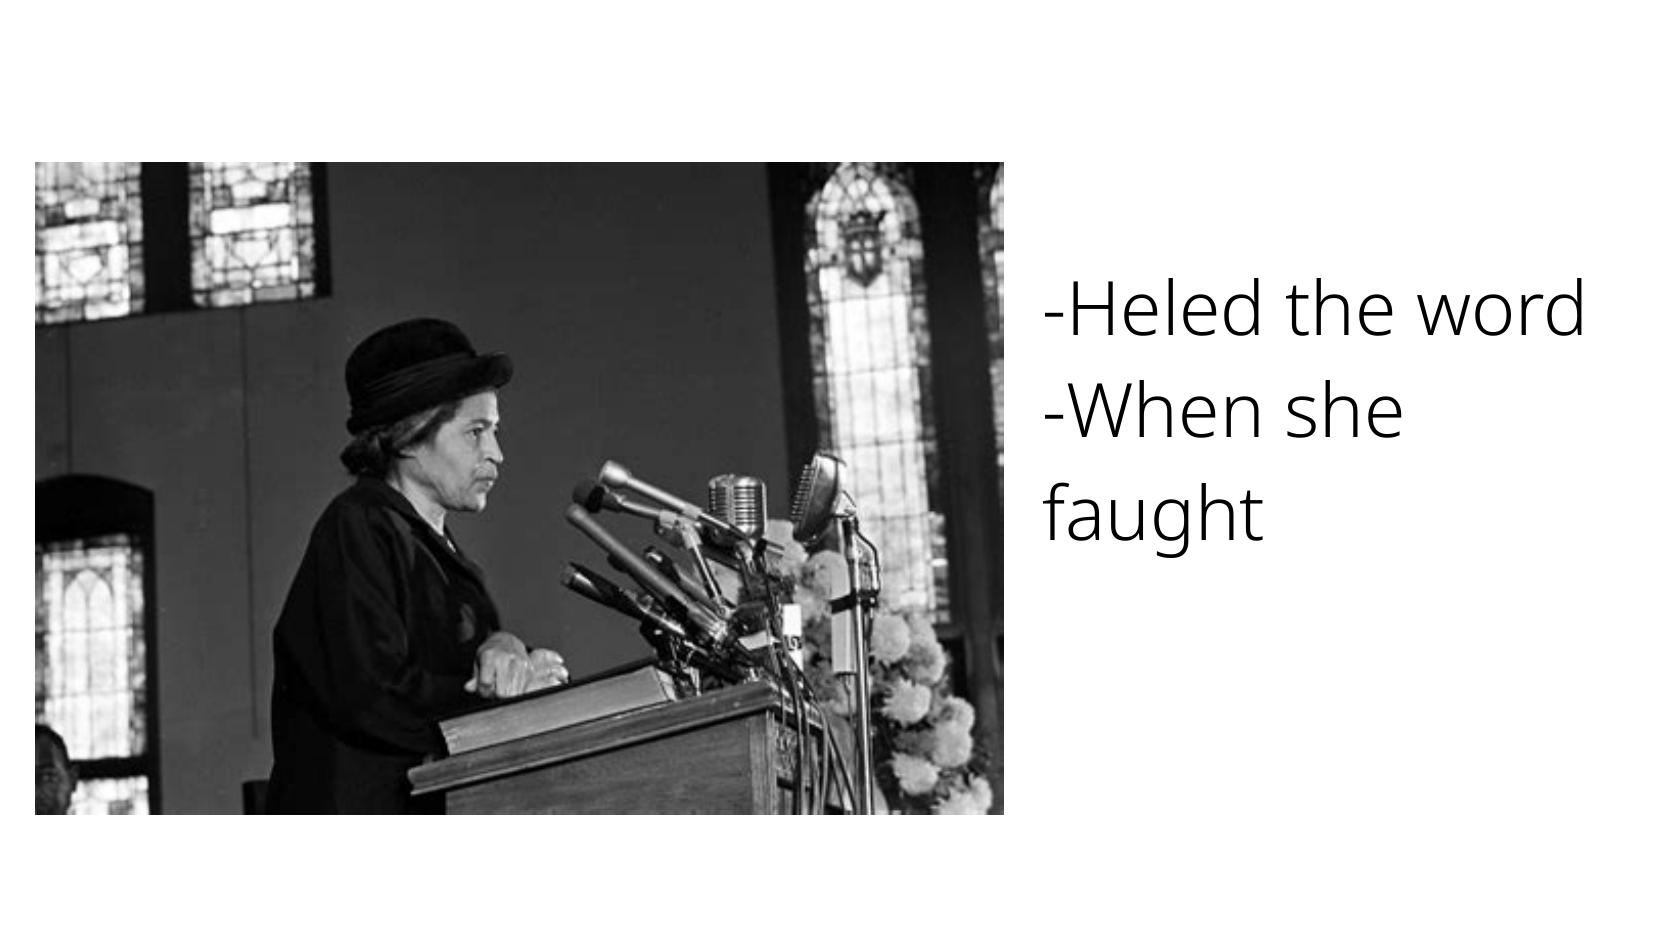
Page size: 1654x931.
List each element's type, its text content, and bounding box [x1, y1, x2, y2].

picture [35, 162, 1004, 815]
text_box -Heled the word -When she faught [1027, 248, 1653, 413]
